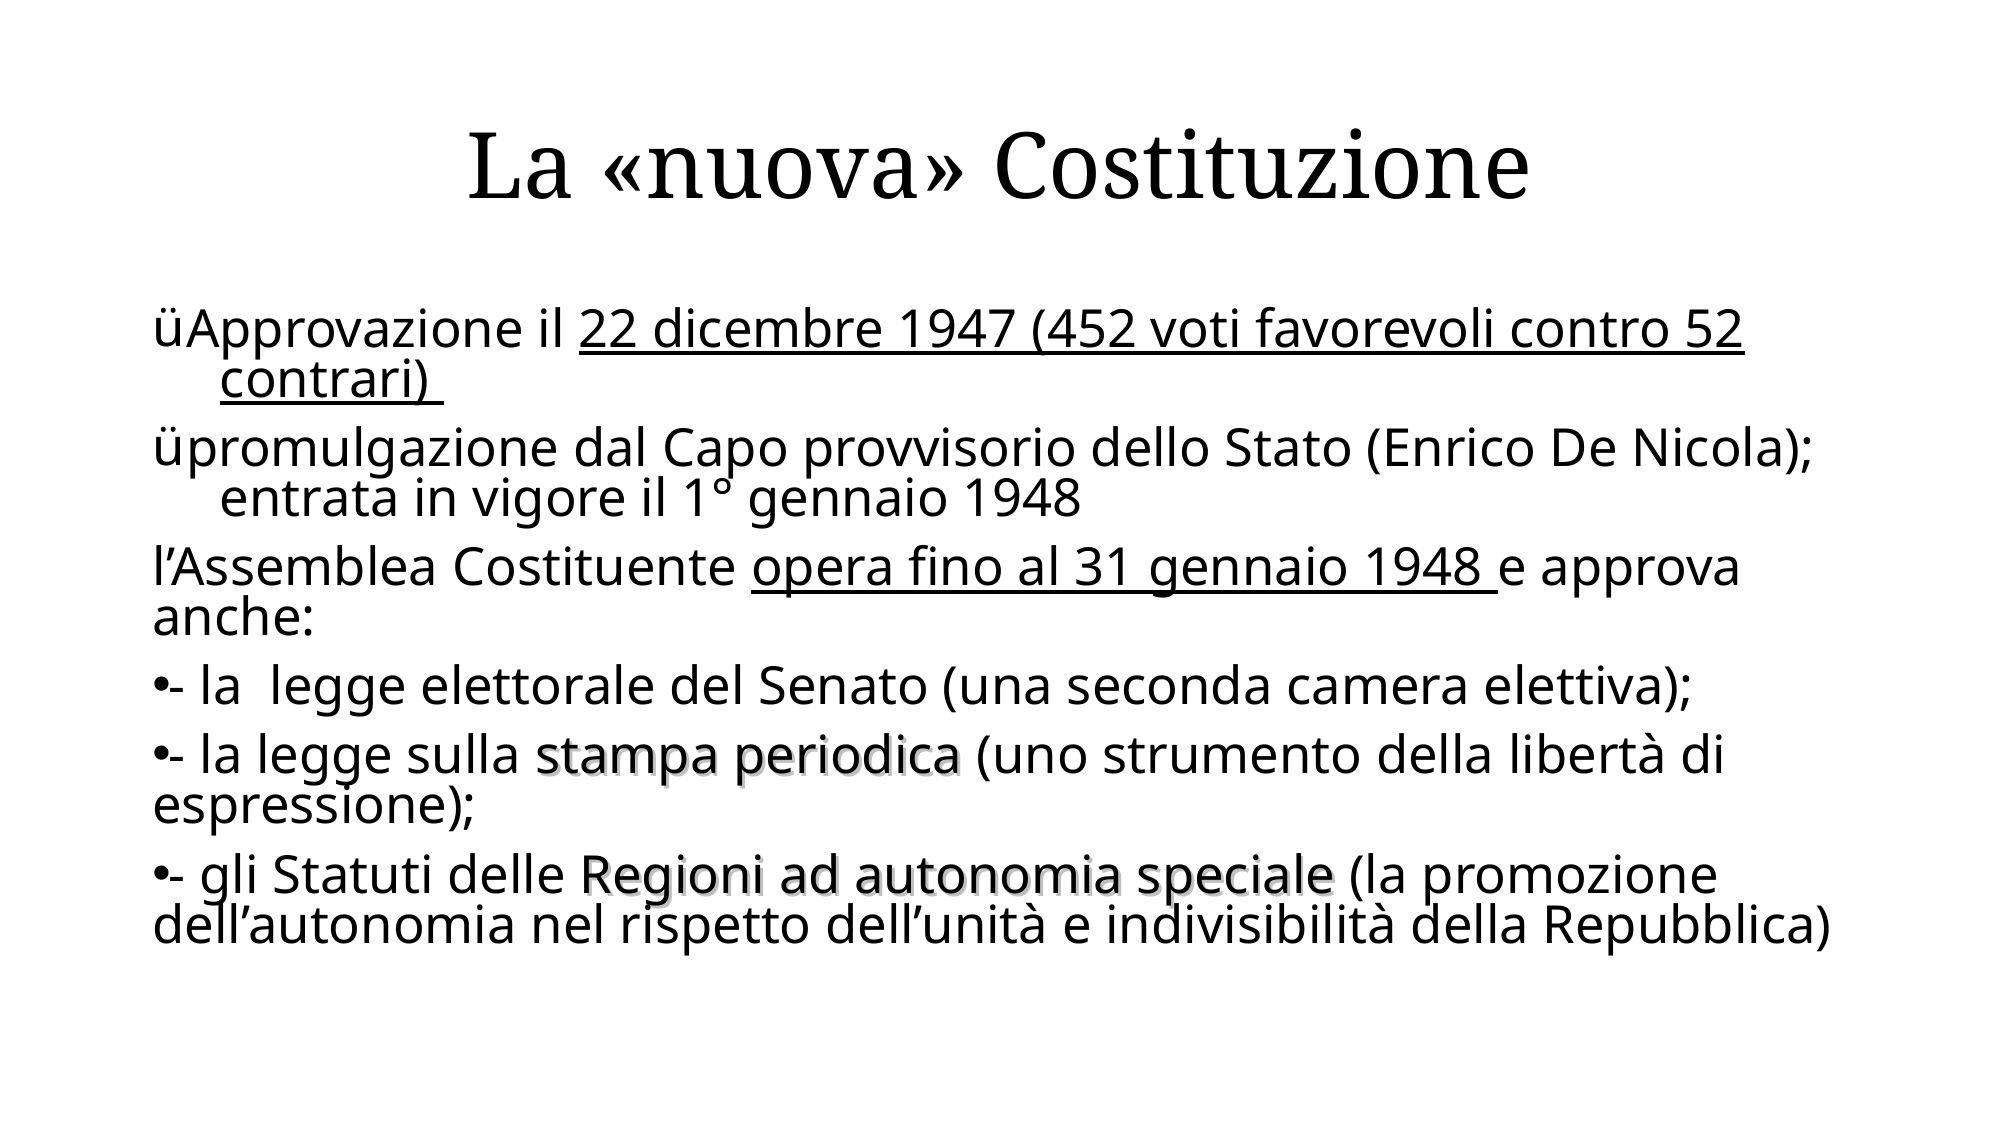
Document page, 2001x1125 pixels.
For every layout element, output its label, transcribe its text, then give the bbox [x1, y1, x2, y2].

title La «nuova» Costituzione [137, 59, 1863, 278]
list Approvazione il 22 dicembre 1947 (452 voti favorevoli contro 52 contrari) promulgazione dal Capo provvisorio dello Stato (Enrico De Nicola); entrata in vigore il 1° gennaio 1948 l’Assemblea Costituente opera fino al 31 gennaio 1948 e approva anche: - la legge elettorale del Senato (una seconda camera elettiva); - la legge sulla stampa periodica (uno strumento della libertà di espressione); - gli Statuti delle Regioni ad autonomia speciale (la promozione dell’autonomia nel rispetto dell’unità e indivisibilità della Repubblica) [137, 299, 1863, 1014]
